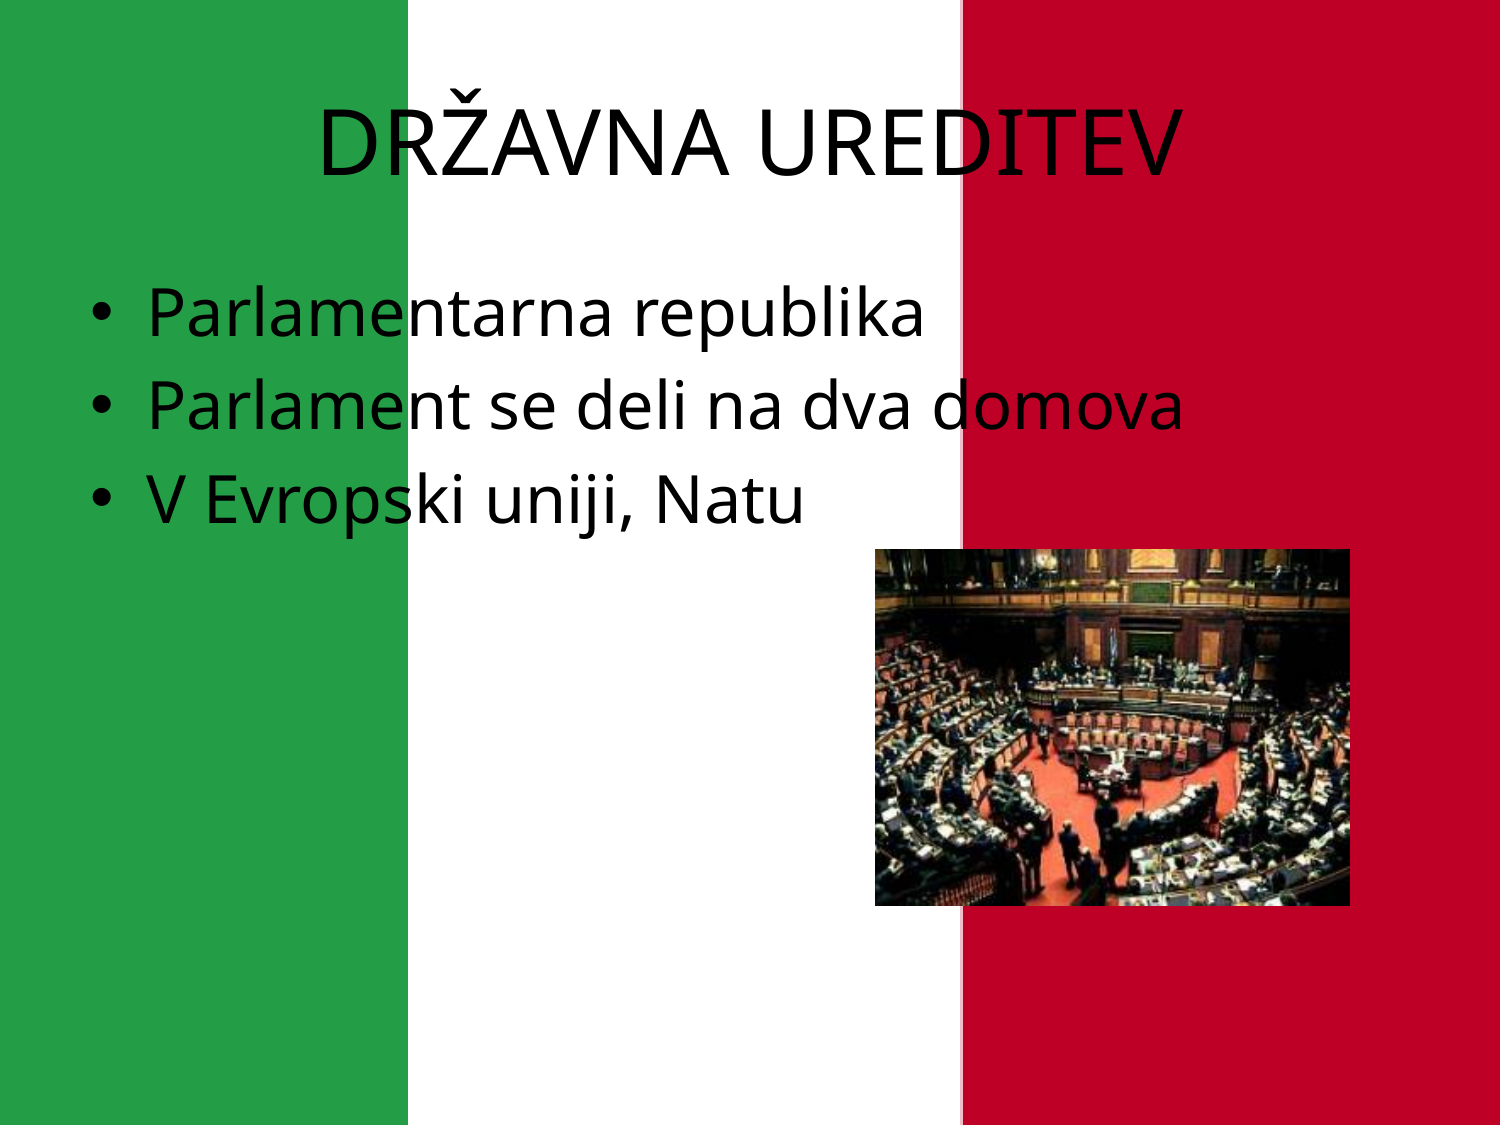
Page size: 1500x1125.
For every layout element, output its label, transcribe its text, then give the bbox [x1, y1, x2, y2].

title DRŽAVNA UREDITEV [75, 45, 1425, 233]
picture [0, 0, 1500, 1125]
list Parlamentarna republika Parlament se deli na dva domova V Evropski uniji, Natu [75, 262, 1425, 1005]
